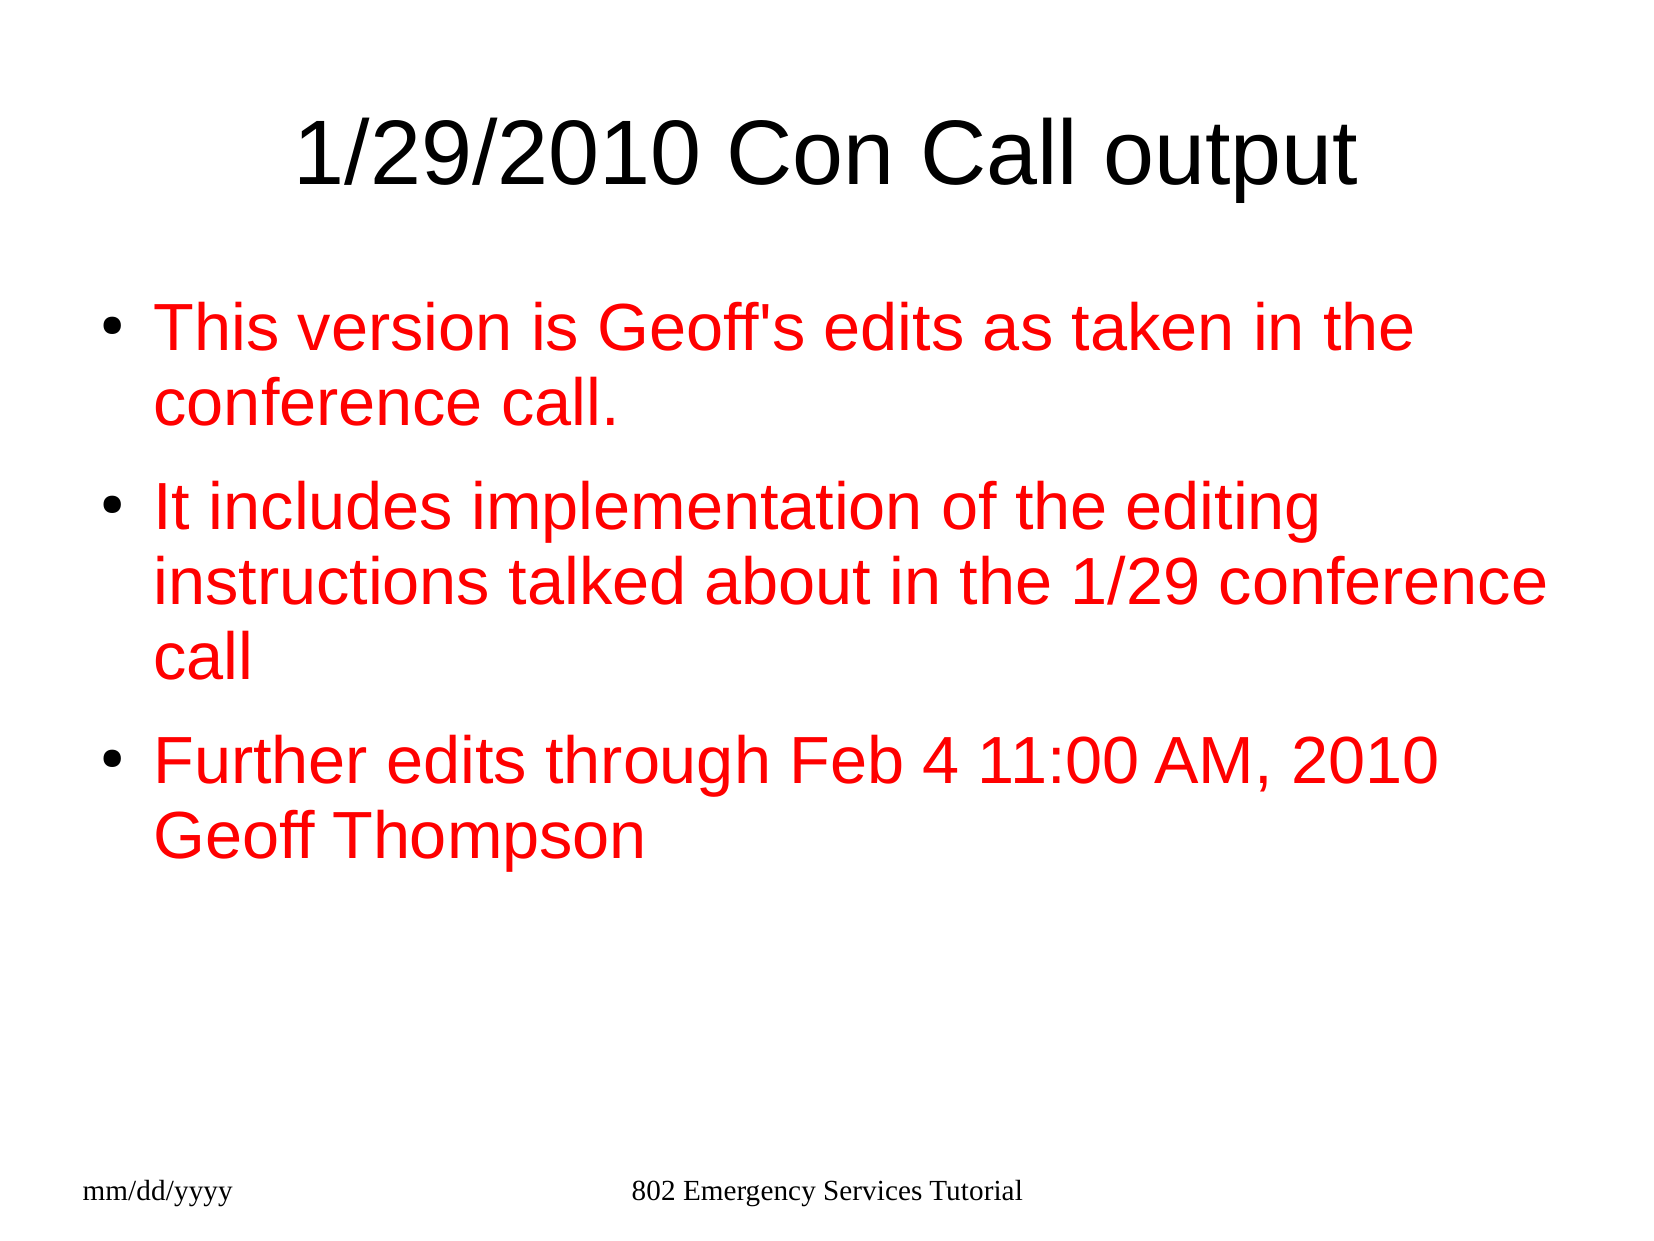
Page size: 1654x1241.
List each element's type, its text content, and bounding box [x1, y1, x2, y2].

list This version is Geoff's edits as taken in the conference call. It includes implementation of the editing instructions talked about in the 1/29 conference call Further edits through Feb 4 11:00 AM, 2010 Geoff Thompson [82, 290, 1571, 1109]
title 1/29/2010 Con Call output [82, 49, 1571, 257]
